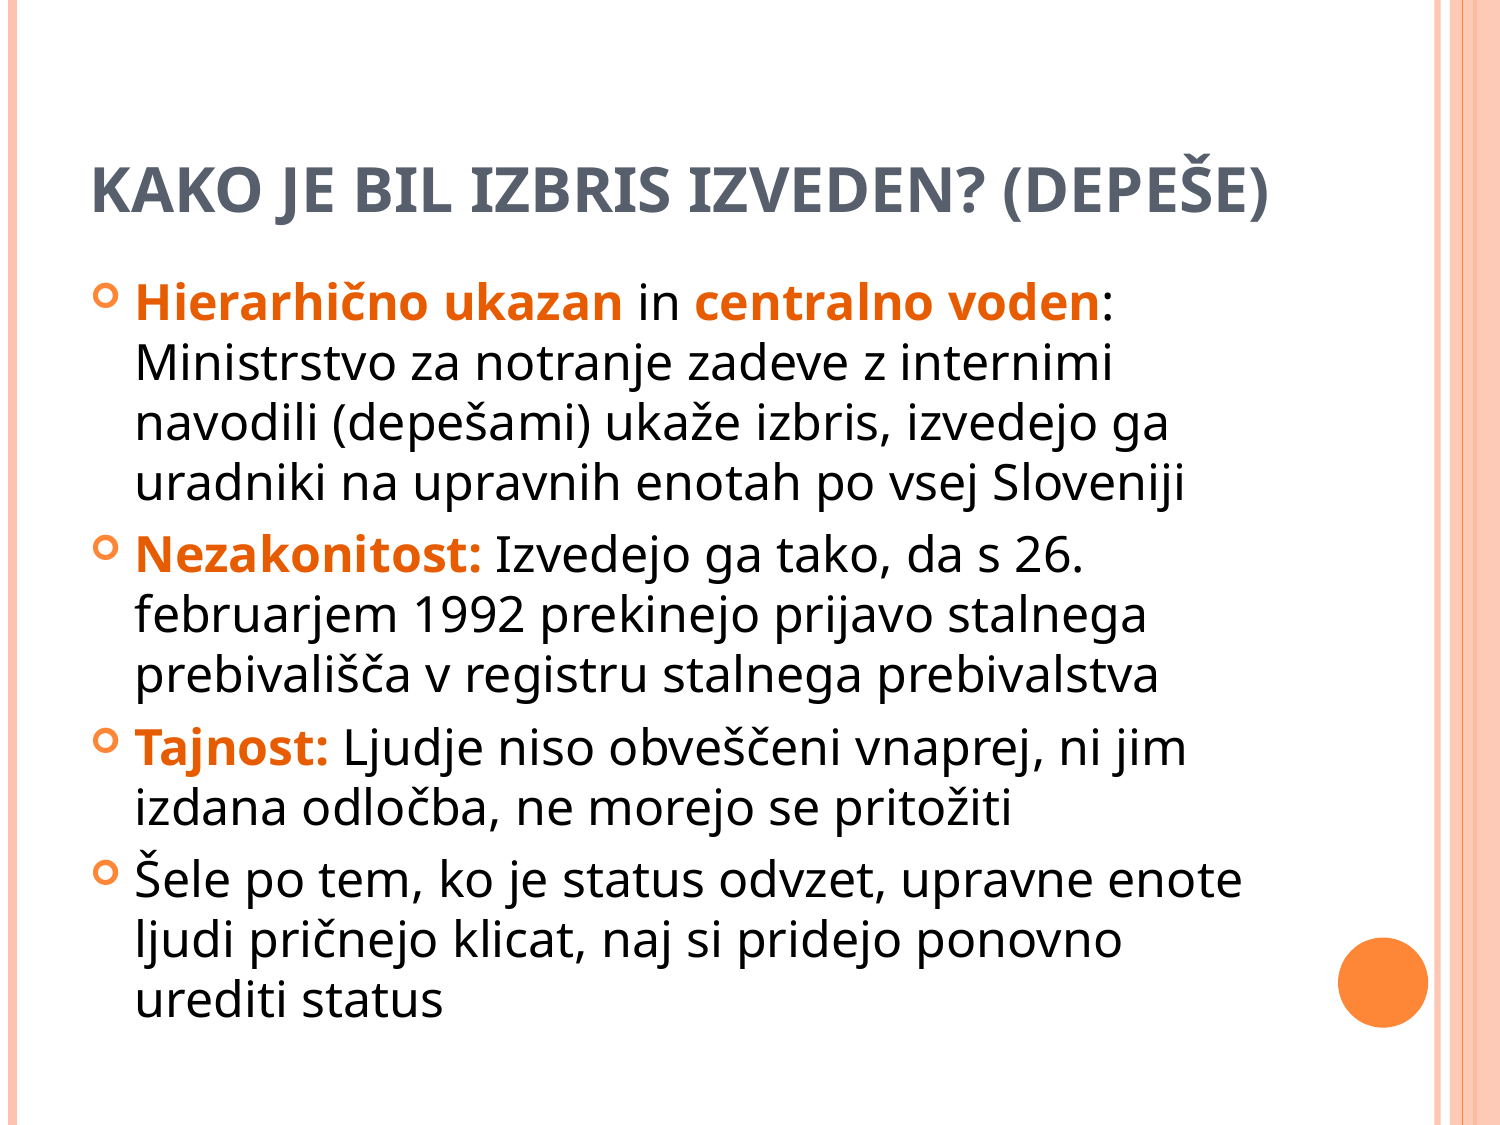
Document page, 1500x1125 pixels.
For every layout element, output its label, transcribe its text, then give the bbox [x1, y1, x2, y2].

list Hierarhično ukazan in centralno voden: Ministrstvo za notranje zadeve z internimi navodili (depešami) ukaže izbris, izvedejo ga uradniki na upravnih enotah po vsej Sloveniji Nezakonitost: Izvedejo ga tako, da s 26. februarjem 1992 prekinejo prijavo stalnega prebivališča v registru stalnega prebivalstva Tajnost: Ljudje niso obveščeni vnaprej, ni jim izdana odločba, ne morejo se pritožiti Šele po tem, ko je status odvzet, upravne enote ljudi pričnejo klicat, naj si pridejo ponovno urediti status [74, 262, 1300, 1108]
title KAKO JE BIL IZBRIS IZVEDEN? (DEPEŠE) [74, 44, 1300, 233]
